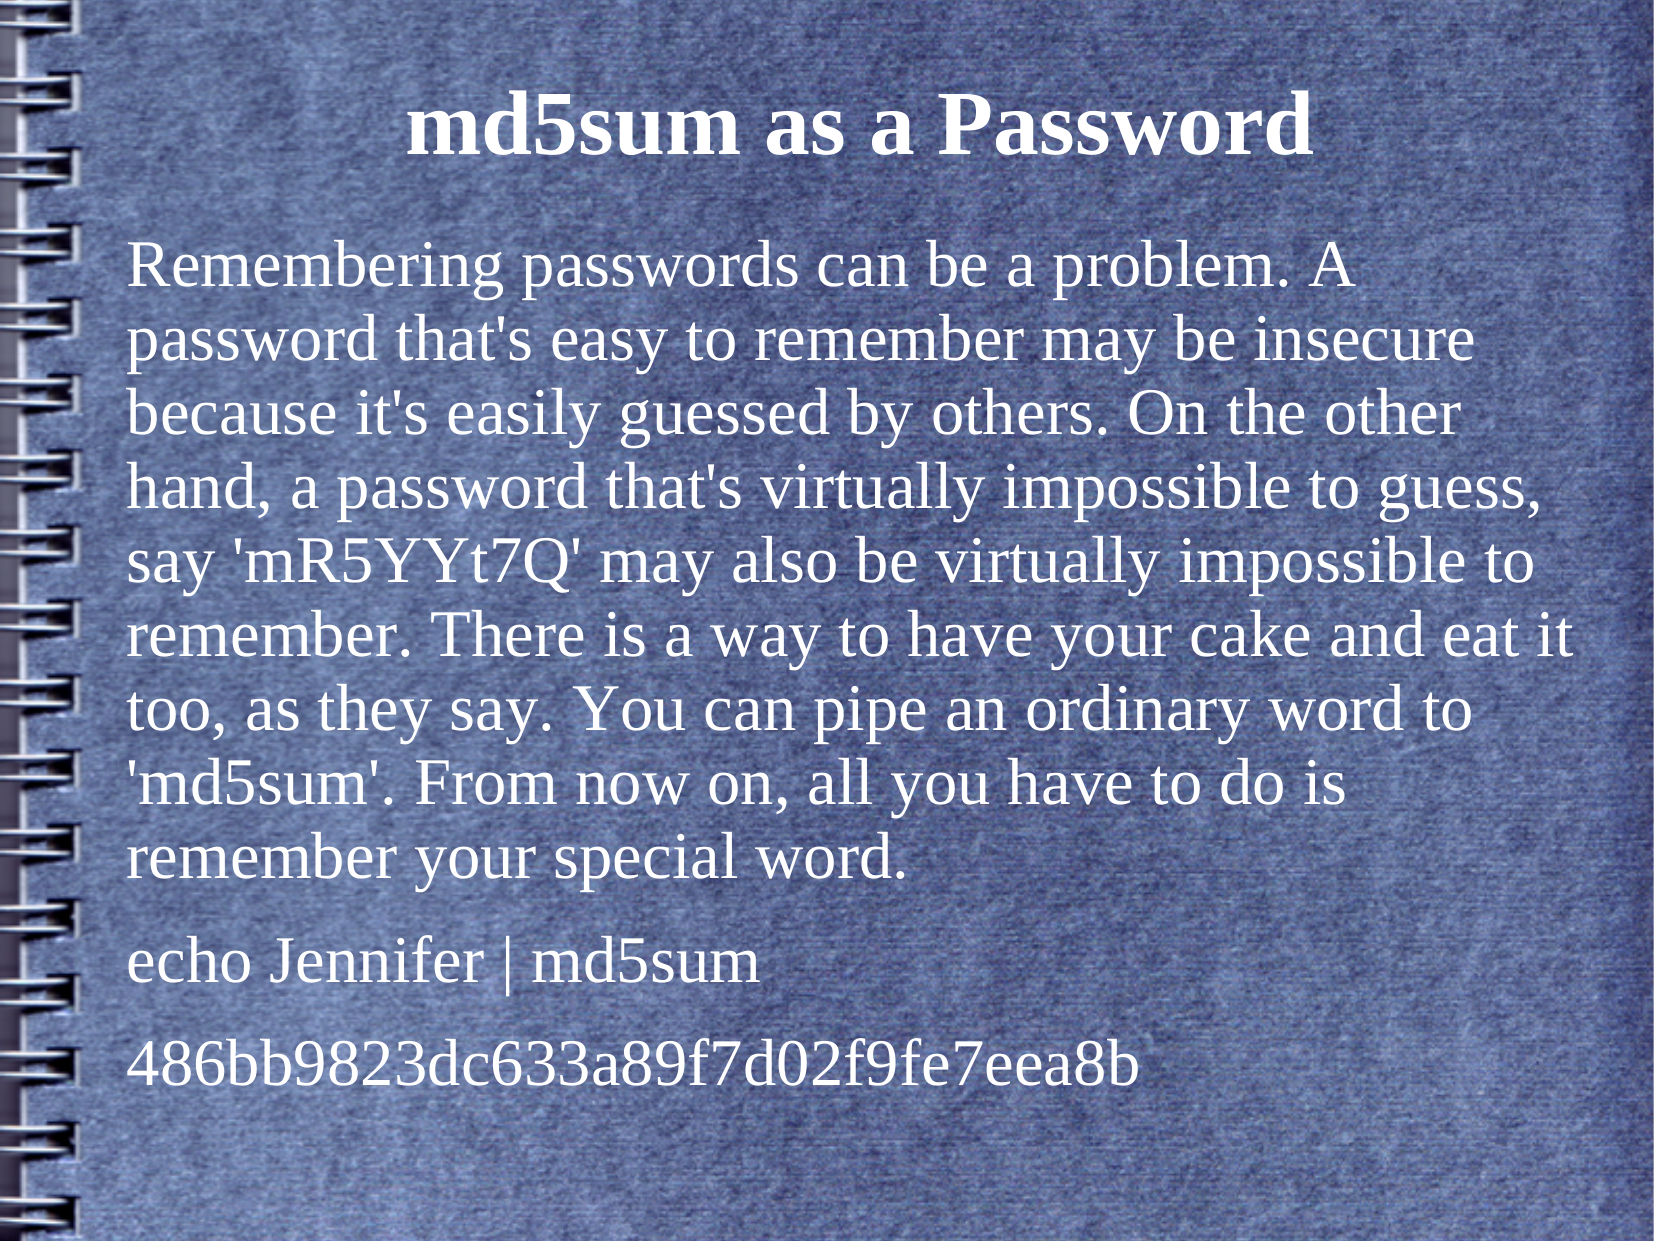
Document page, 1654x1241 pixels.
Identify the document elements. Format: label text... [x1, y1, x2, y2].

picture [0, 0, 1654, 1241]
list Remembering passwords can be a problem. A password that's easy to remember may be insecure because it's easily guessed by others. On the other hand, a password that's virtually impossible to guess, say 'mR5YYt7Q' may also be virtually impossible to remember. There is a way to have your cake and eat it too, as they say. You can pipe an ordinary word to 'md5sum'. From now on, all you have to do is remember your special word. echo Jennifer | md5sum 486bb9823dc633a89f7d02f9fe7eea8b [126, 226, 1615, 1201]
title md5sum as a Password [116, 27, 1606, 220]
